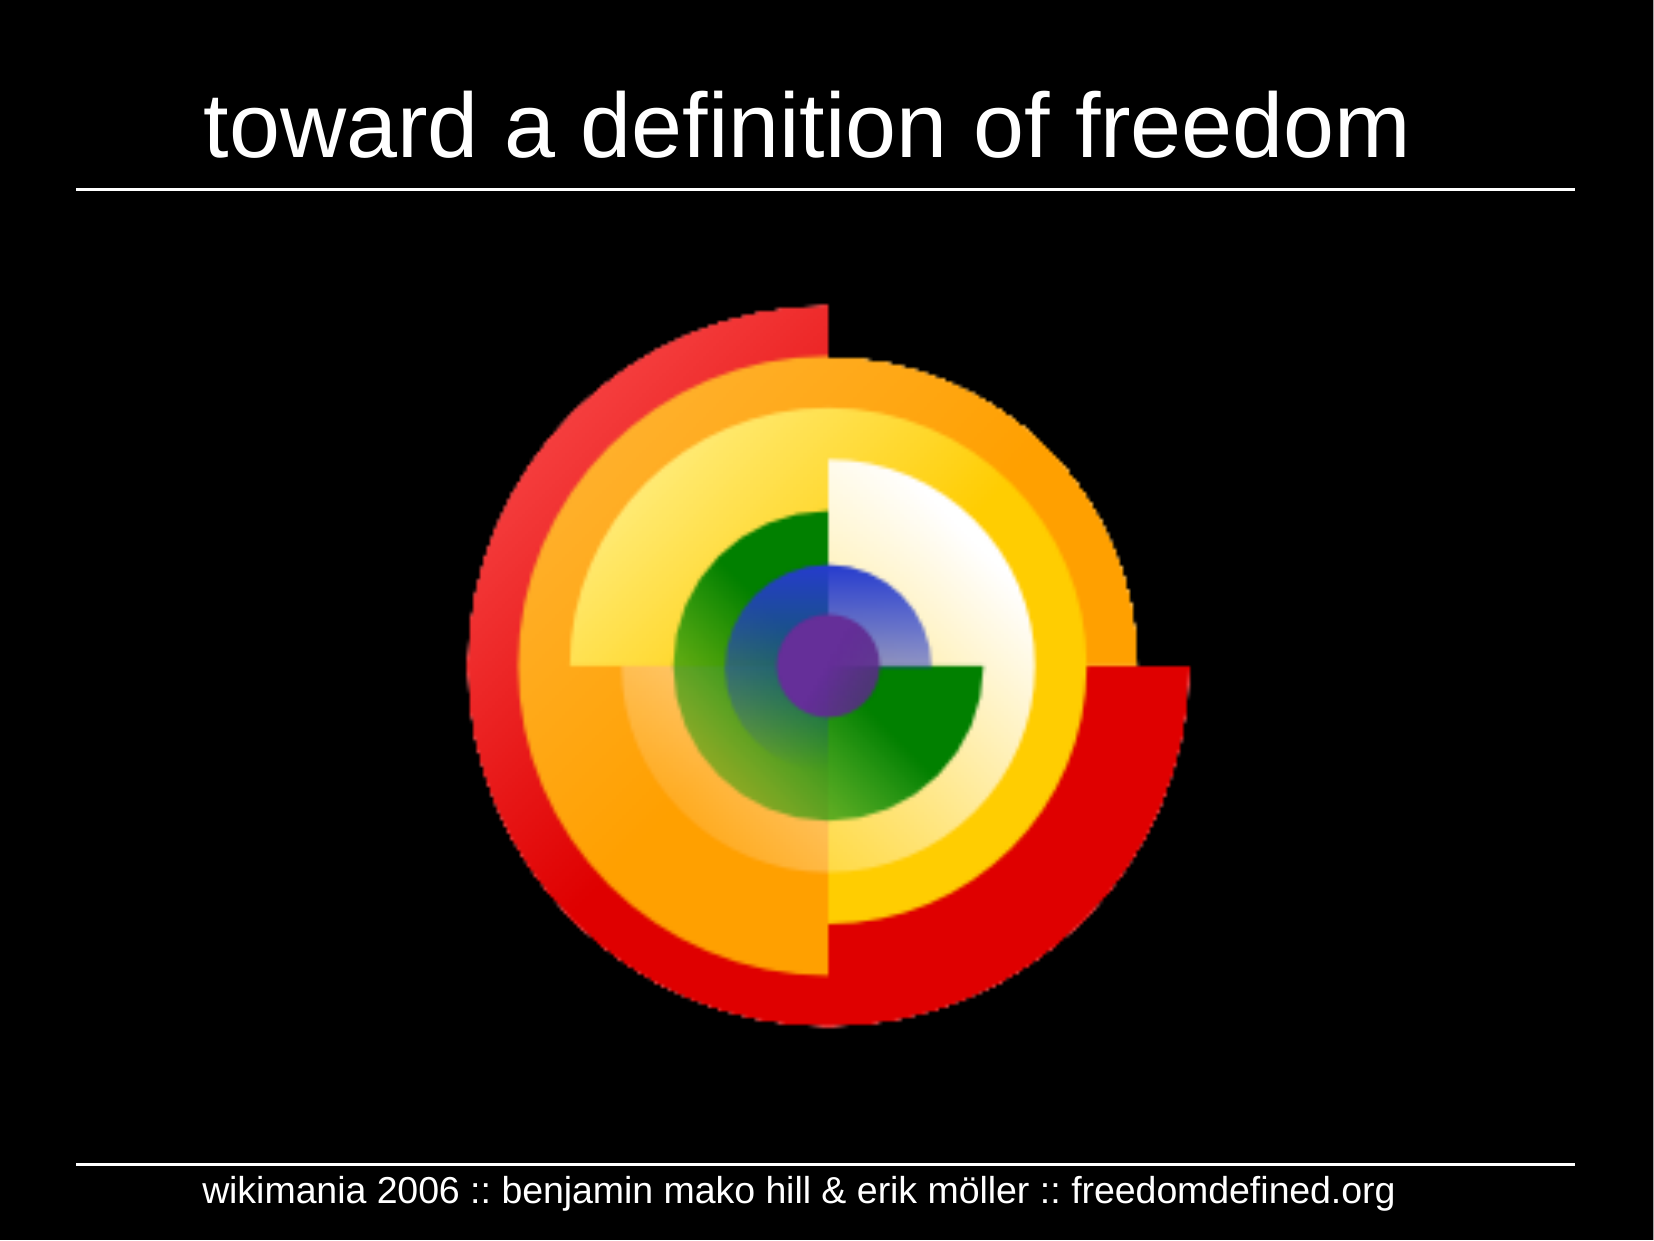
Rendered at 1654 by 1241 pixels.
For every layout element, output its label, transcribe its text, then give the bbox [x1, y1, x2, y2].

title toward a definition of freedom [79, 37, 1538, 214]
picture [337, 262, 1332, 1056]
